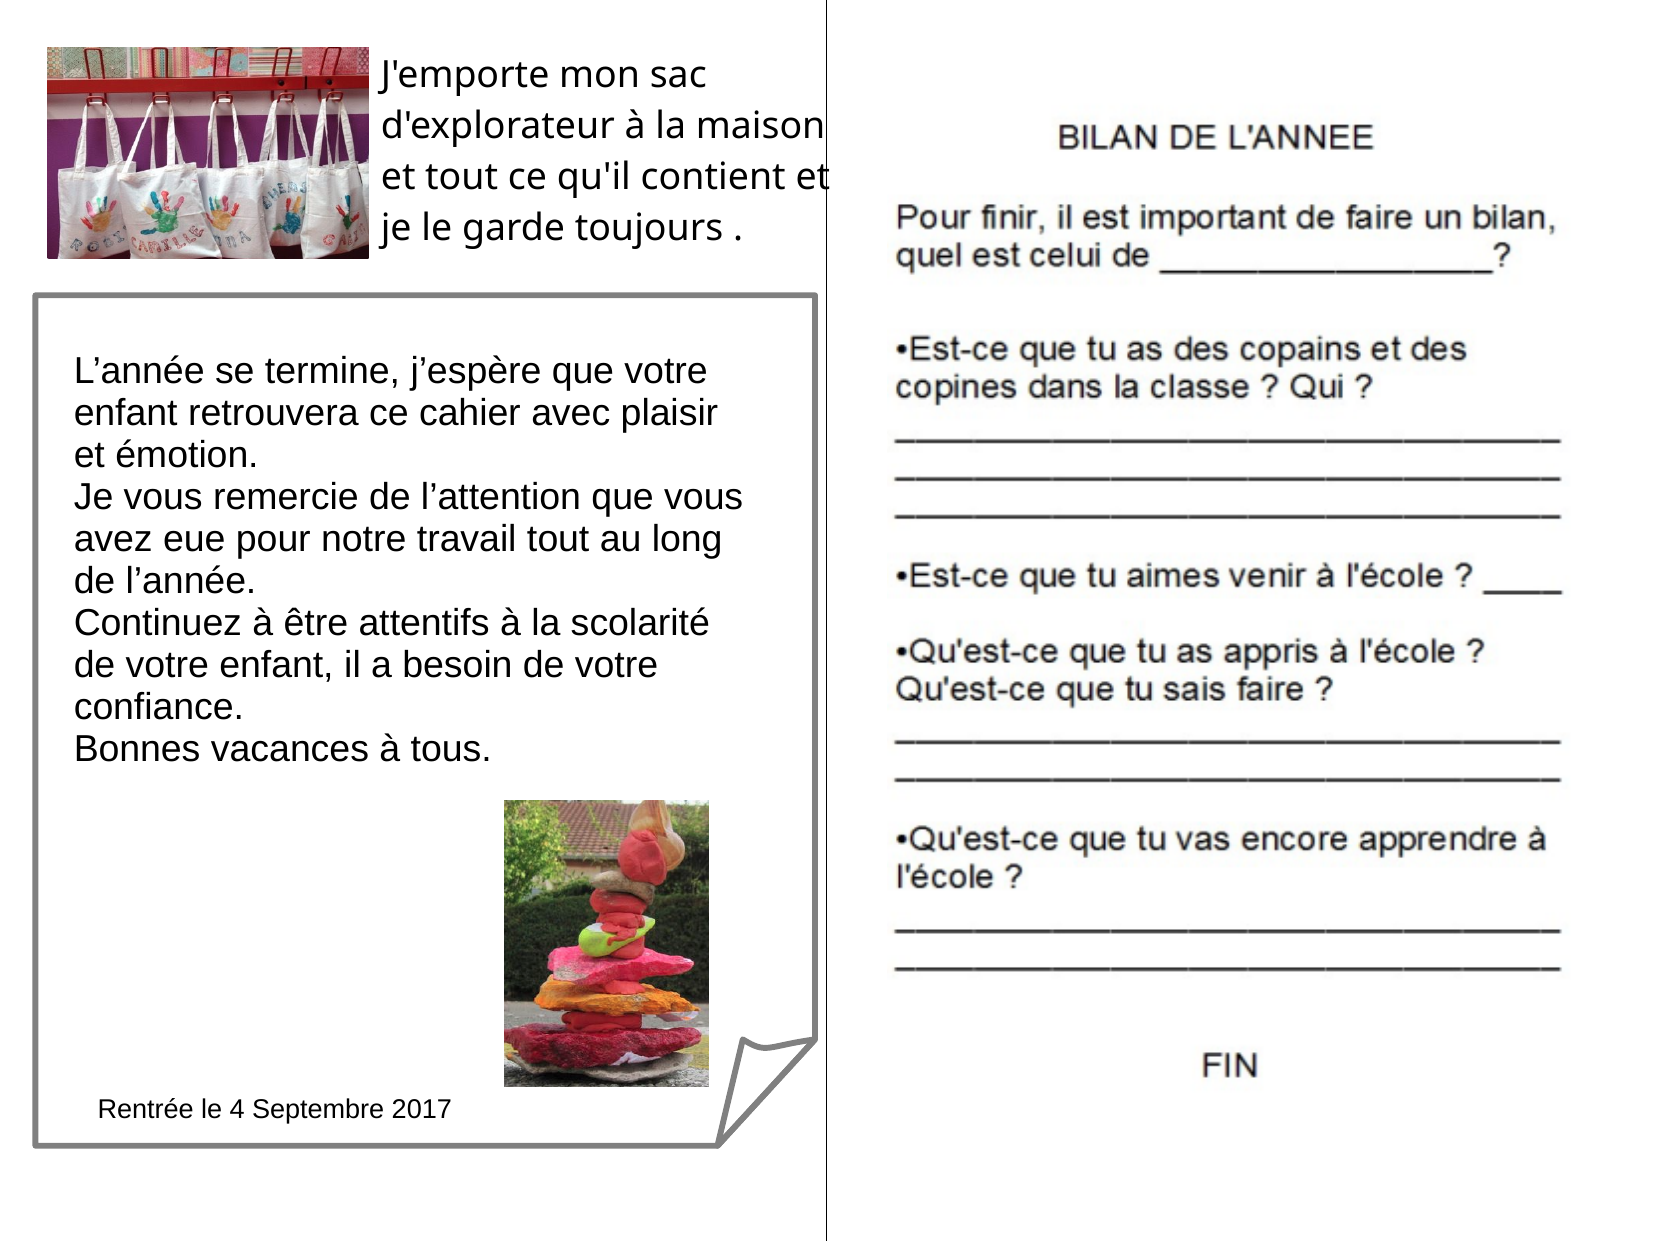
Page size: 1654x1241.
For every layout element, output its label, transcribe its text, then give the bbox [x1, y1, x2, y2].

text_box Rentrée le 4 Septembre 2017 [82, 1086, 615, 1134]
text_box J'emporte mon sac d'explorateur à la maison et tout ce qu'il contient et je le garde toujours . [366, 39, 851, 260]
text_box L’année se termine, j’espère que votre enfant retrouvera ce cahier avec plaisir et émotion. Je vous remercie de l’attention que vous avez eue pour notre travail tout au long de l’année. Continuez à être attentifs à la scolarité de votre enfant, il a besoin de votre confiance. Bonnes vacances à tous. [59, 342, 768, 808]
picture [887, 61, 1584, 1125]
picture [47, 47, 369, 259]
picture [504, 800, 709, 1087]
